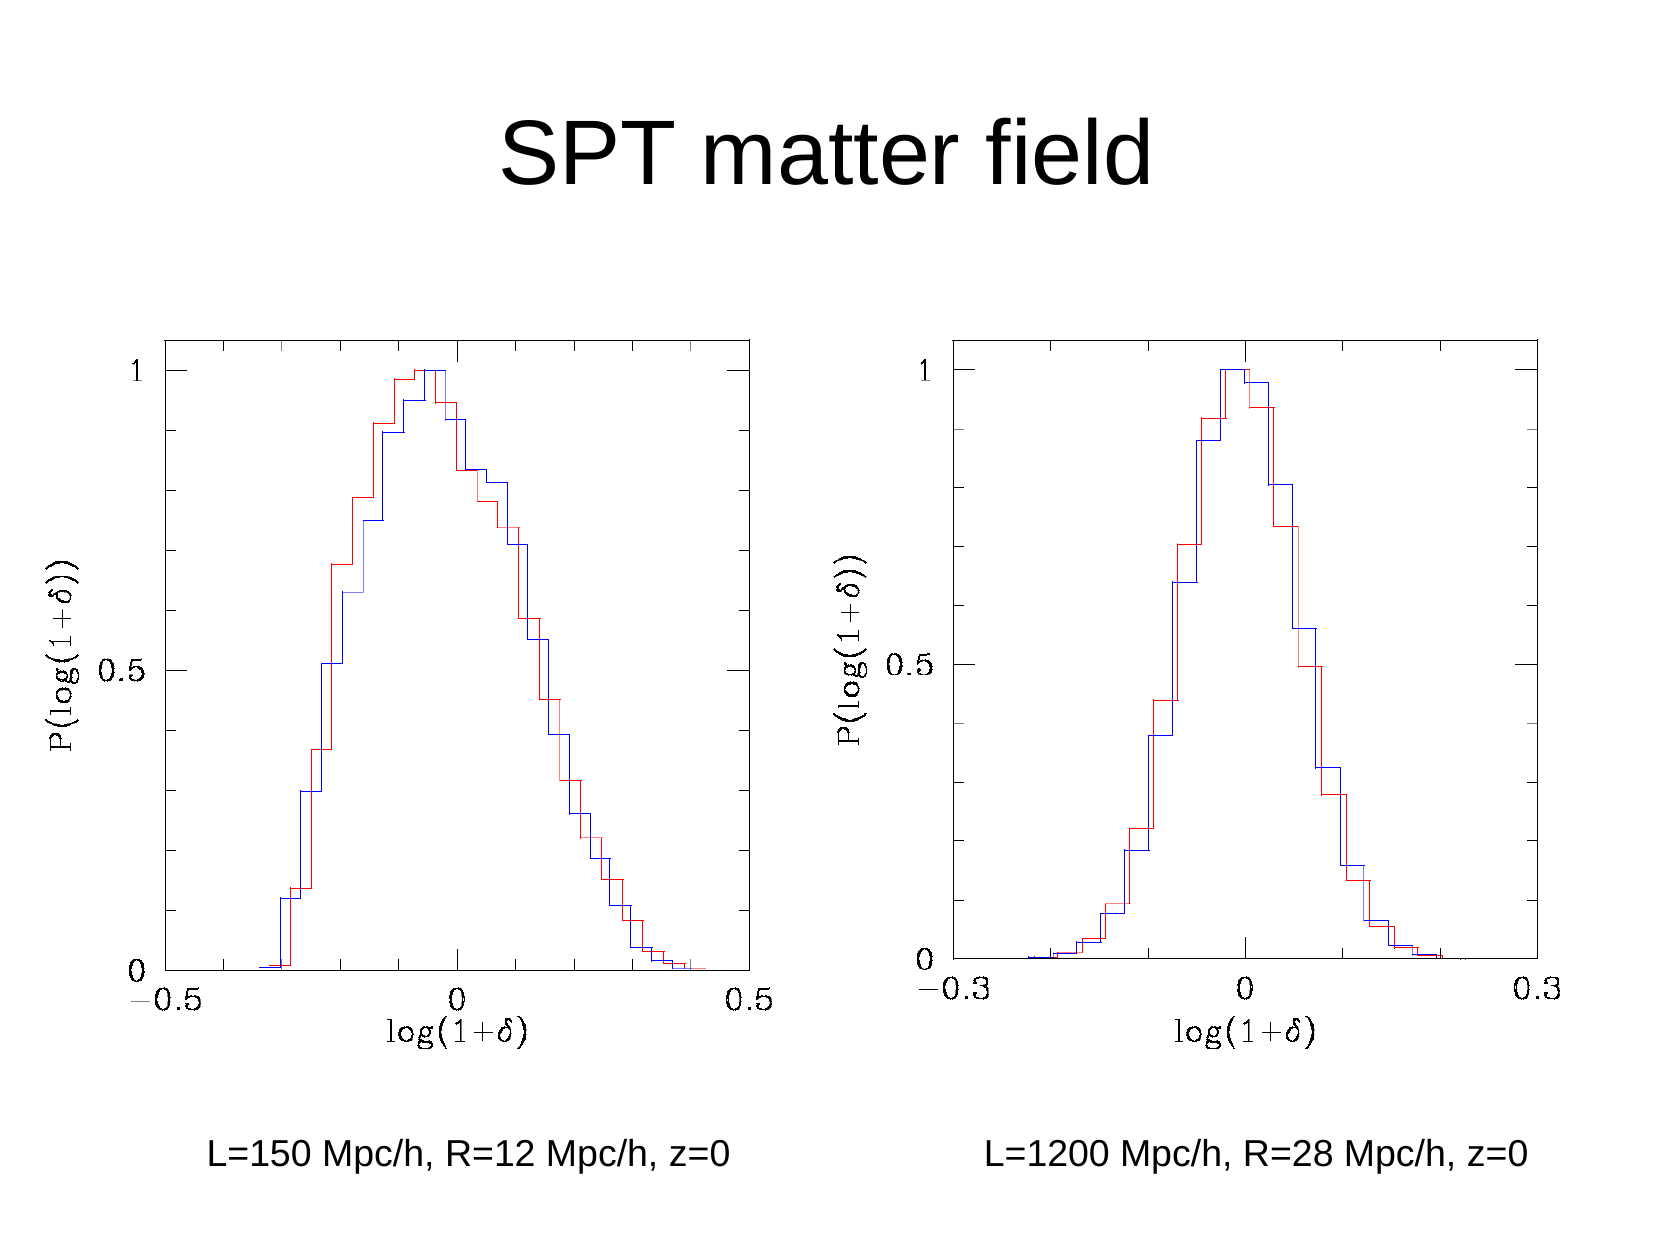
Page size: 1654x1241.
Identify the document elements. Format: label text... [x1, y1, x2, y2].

text_box L=1200 Mpc/h, R=28 Mpc/h, z=0 [937, 1125, 1576, 1182]
text_box L=150 Mpc/h, R=12 Mpc/h, z=0 [150, 1125, 788, 1201]
title SPT matter field [82, 56, 1571, 250]
picture [825, 299, 1576, 1051]
picture [37, 299, 788, 1051]
